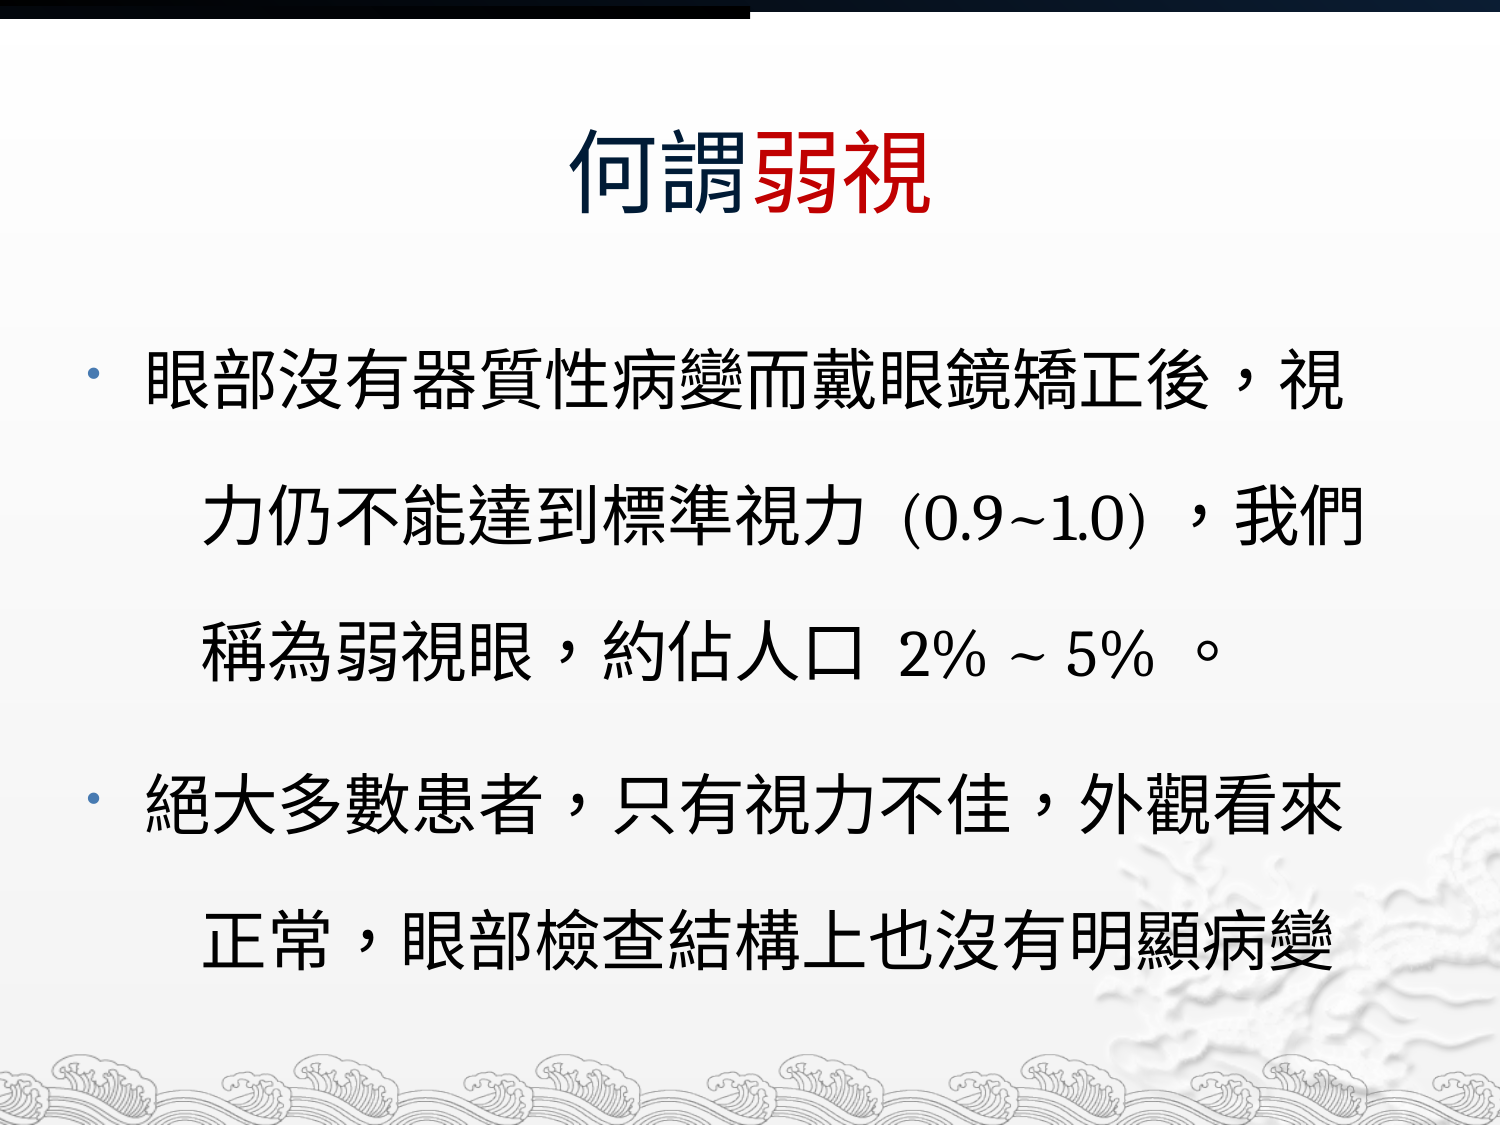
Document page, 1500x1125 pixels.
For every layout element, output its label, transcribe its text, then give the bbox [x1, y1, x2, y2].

list 眼部沒有器質性病變而戴眼鏡矯正後，視力仍不能達到標準視力 (0.9~1.0)，我們稱為弱視眼，約佔人口 2% ~ 5%。 絕大多數患者，只有視力不佳，外觀看來正常，眼部檢查結構上也沒有明顯病變 [73, 274, 1424, 988]
title 何謂弱視 [75, 75, 1426, 264]
